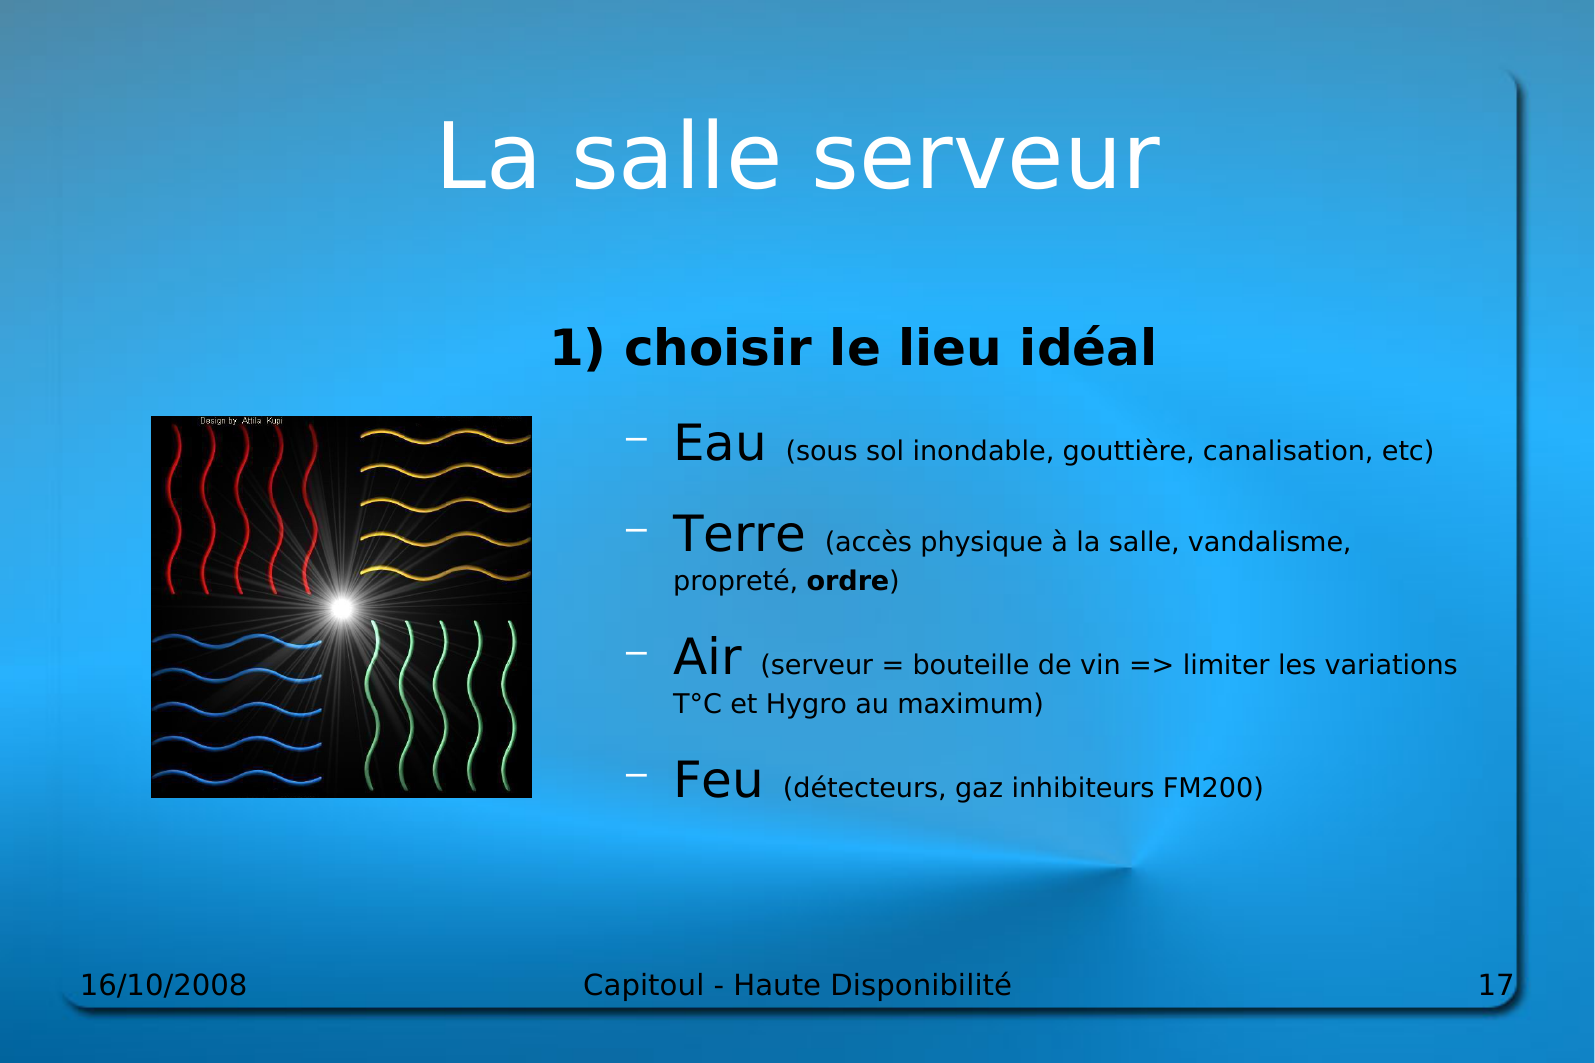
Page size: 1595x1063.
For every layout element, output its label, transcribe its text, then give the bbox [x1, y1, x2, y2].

title La salle serveur [117, 103, 1479, 211]
picture [0, 0, 1595, 1063]
list 1) choisir le lieu idéal Eau (sous sol inondable, gouttière, canalisation, etc) Terre (accès physique à la salle, vandalisme, propreté, ordre) Air (serveur = bouteille de vin => limiter les variations T°C et Hygro au maximum) Feu (détecteurs, gaz inhibiteurs FM200) [531, 318, 1480, 942]
